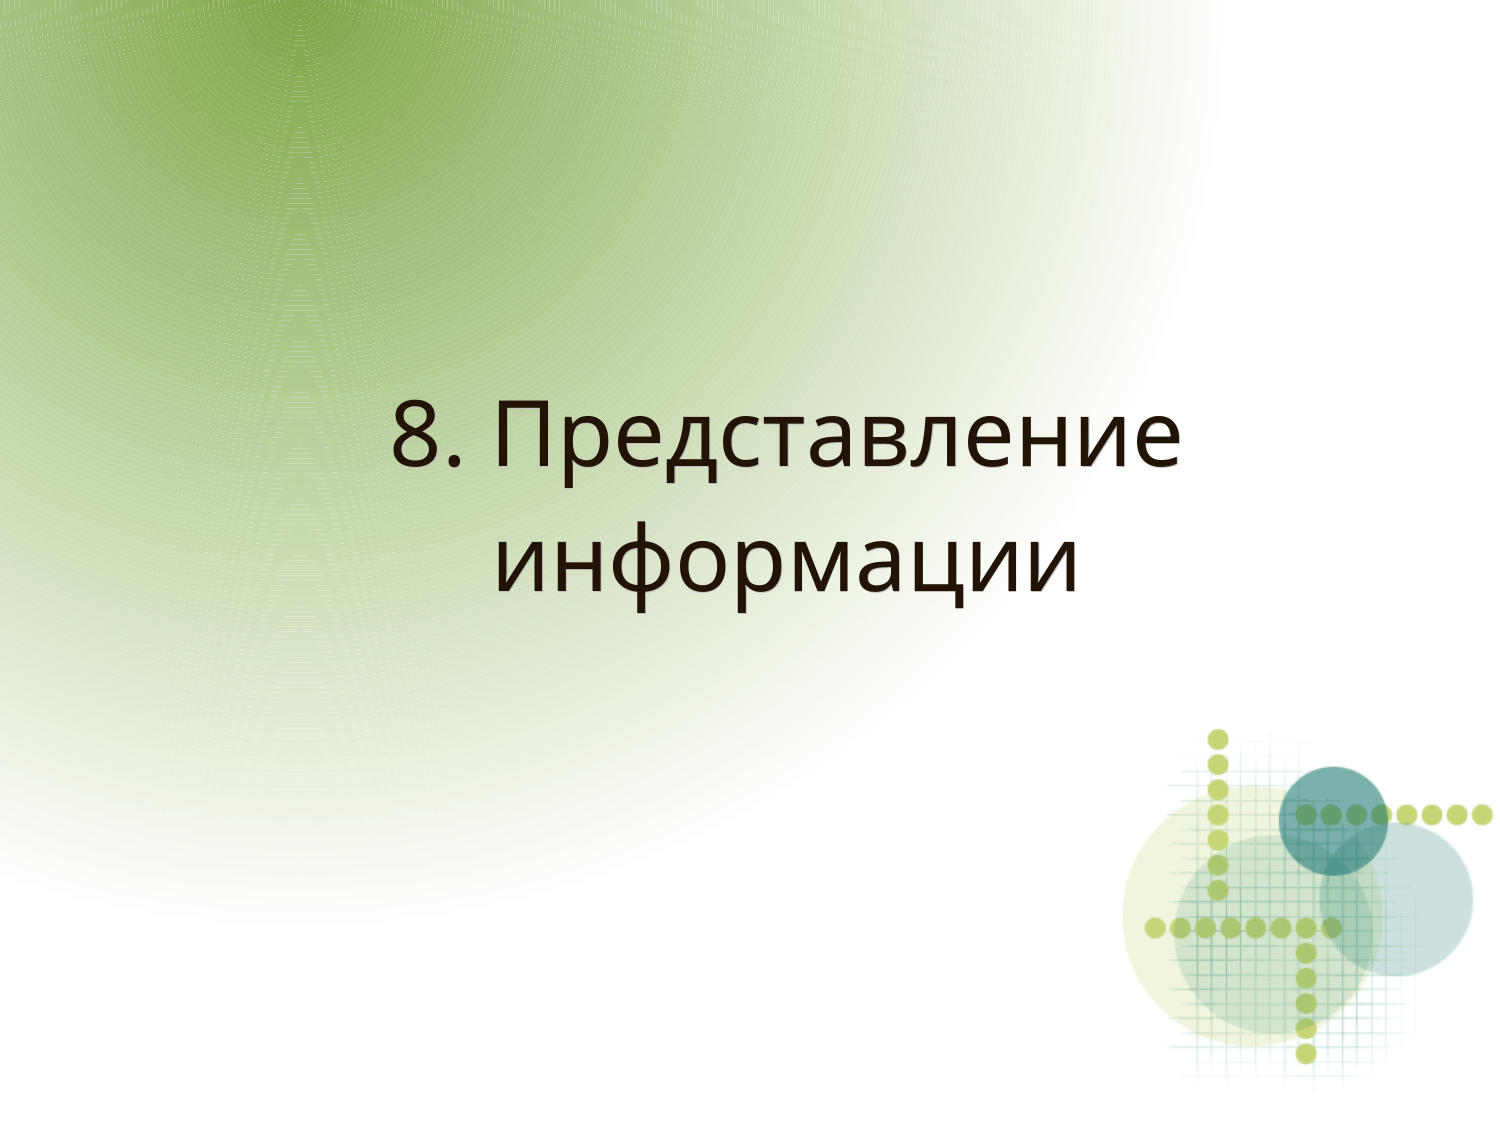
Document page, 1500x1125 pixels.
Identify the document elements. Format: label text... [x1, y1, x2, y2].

picture [1110, 718, 1500, 1098]
title 8. Представление информации [150, 375, 1426, 613]
